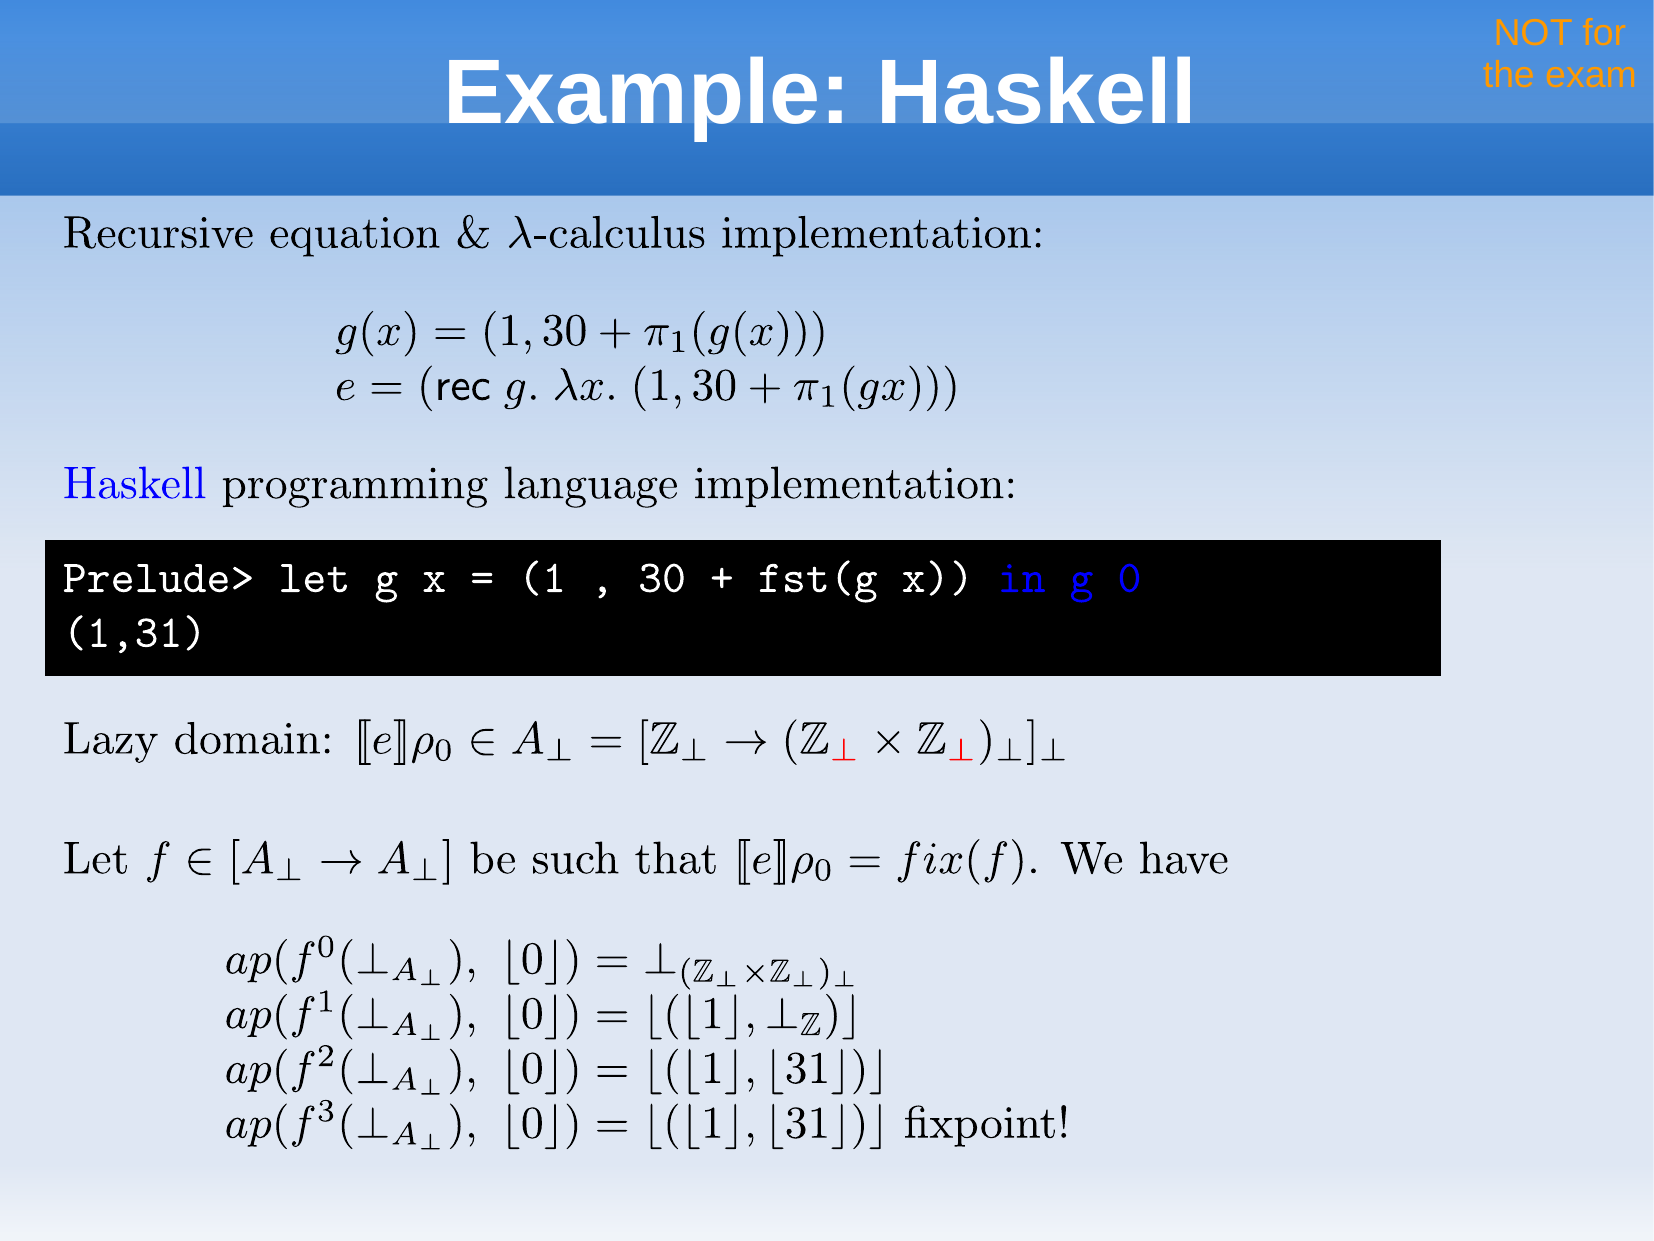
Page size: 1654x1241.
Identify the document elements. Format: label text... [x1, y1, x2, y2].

title Example: Haskell [76, 0, 1565, 196]
text_box NOT for the exam [1468, 4, 1652, 104]
picture [0, 0, 1654, 1241]
text_box [45, 214, 1441, 1150]
